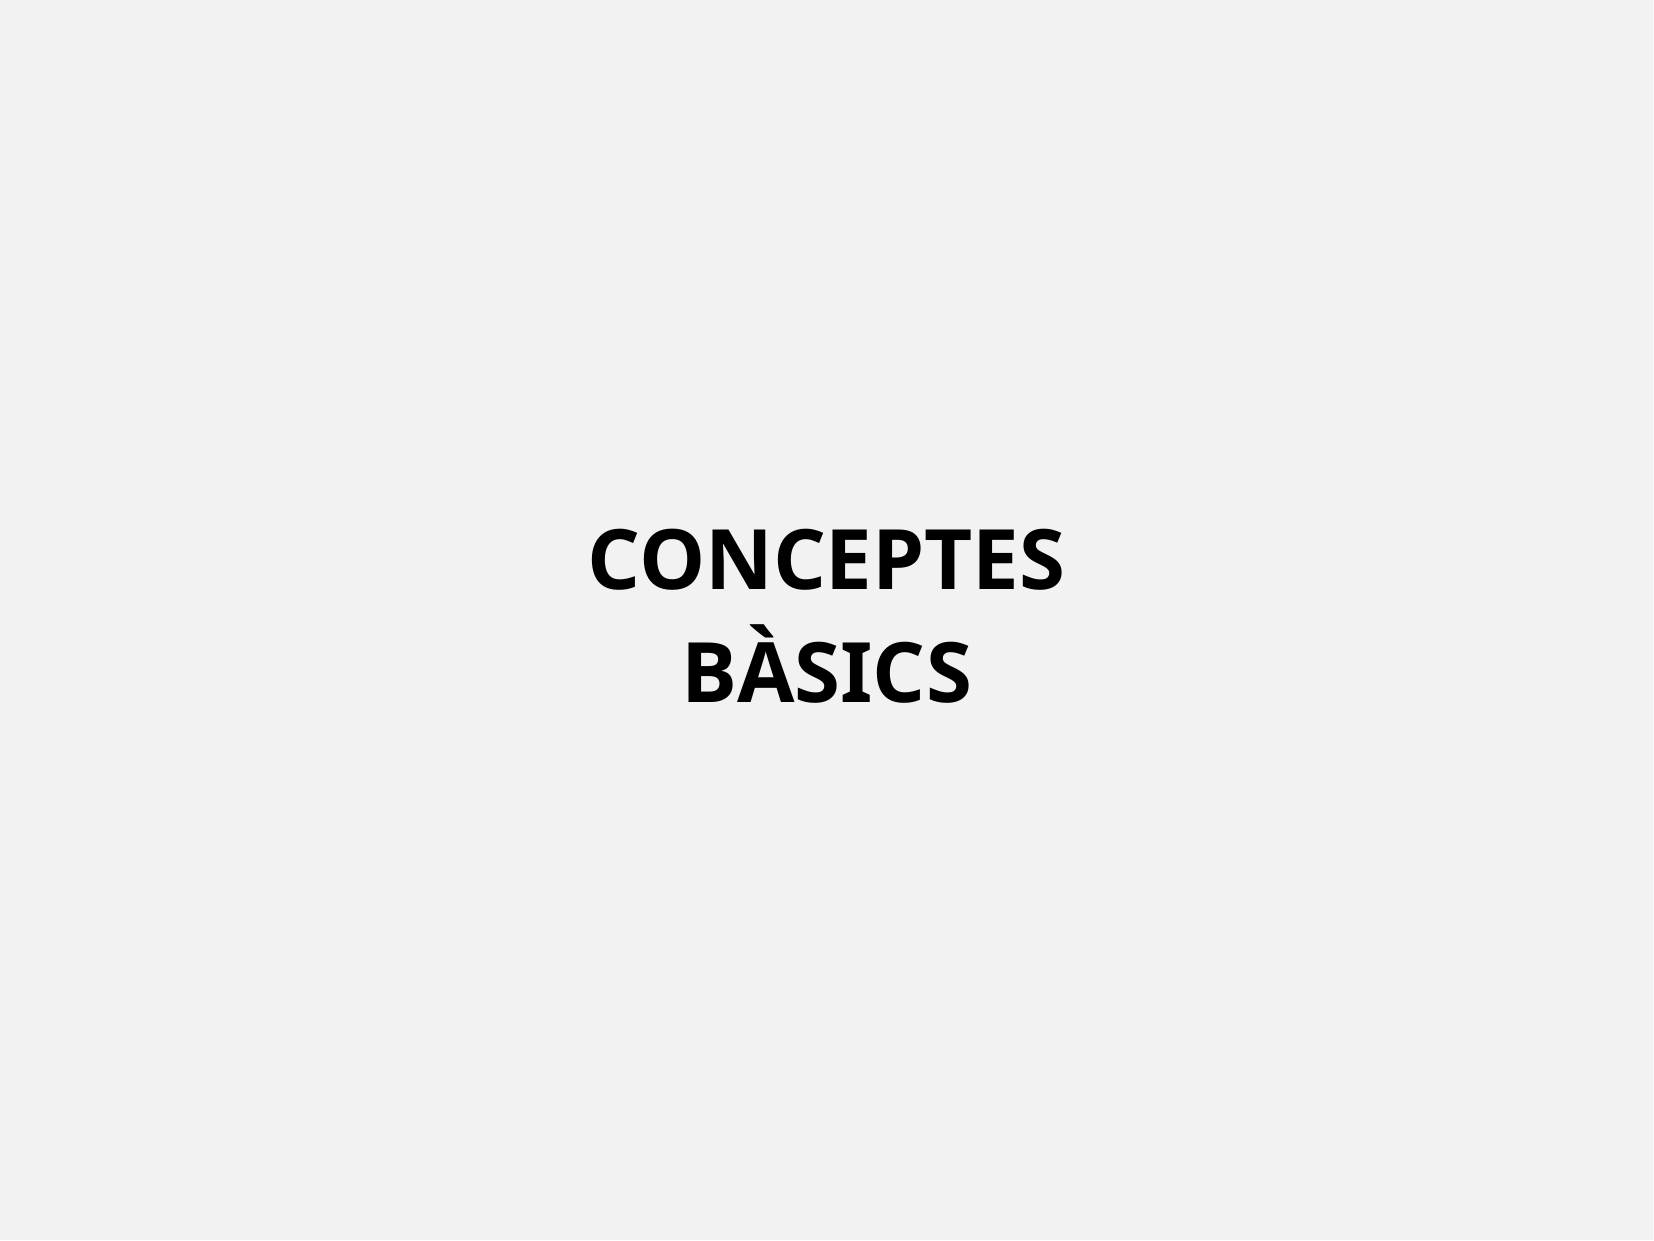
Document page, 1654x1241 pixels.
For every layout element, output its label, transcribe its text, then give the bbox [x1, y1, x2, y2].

title CONCEPTES BÀSICS [82, 510, 1571, 718]
